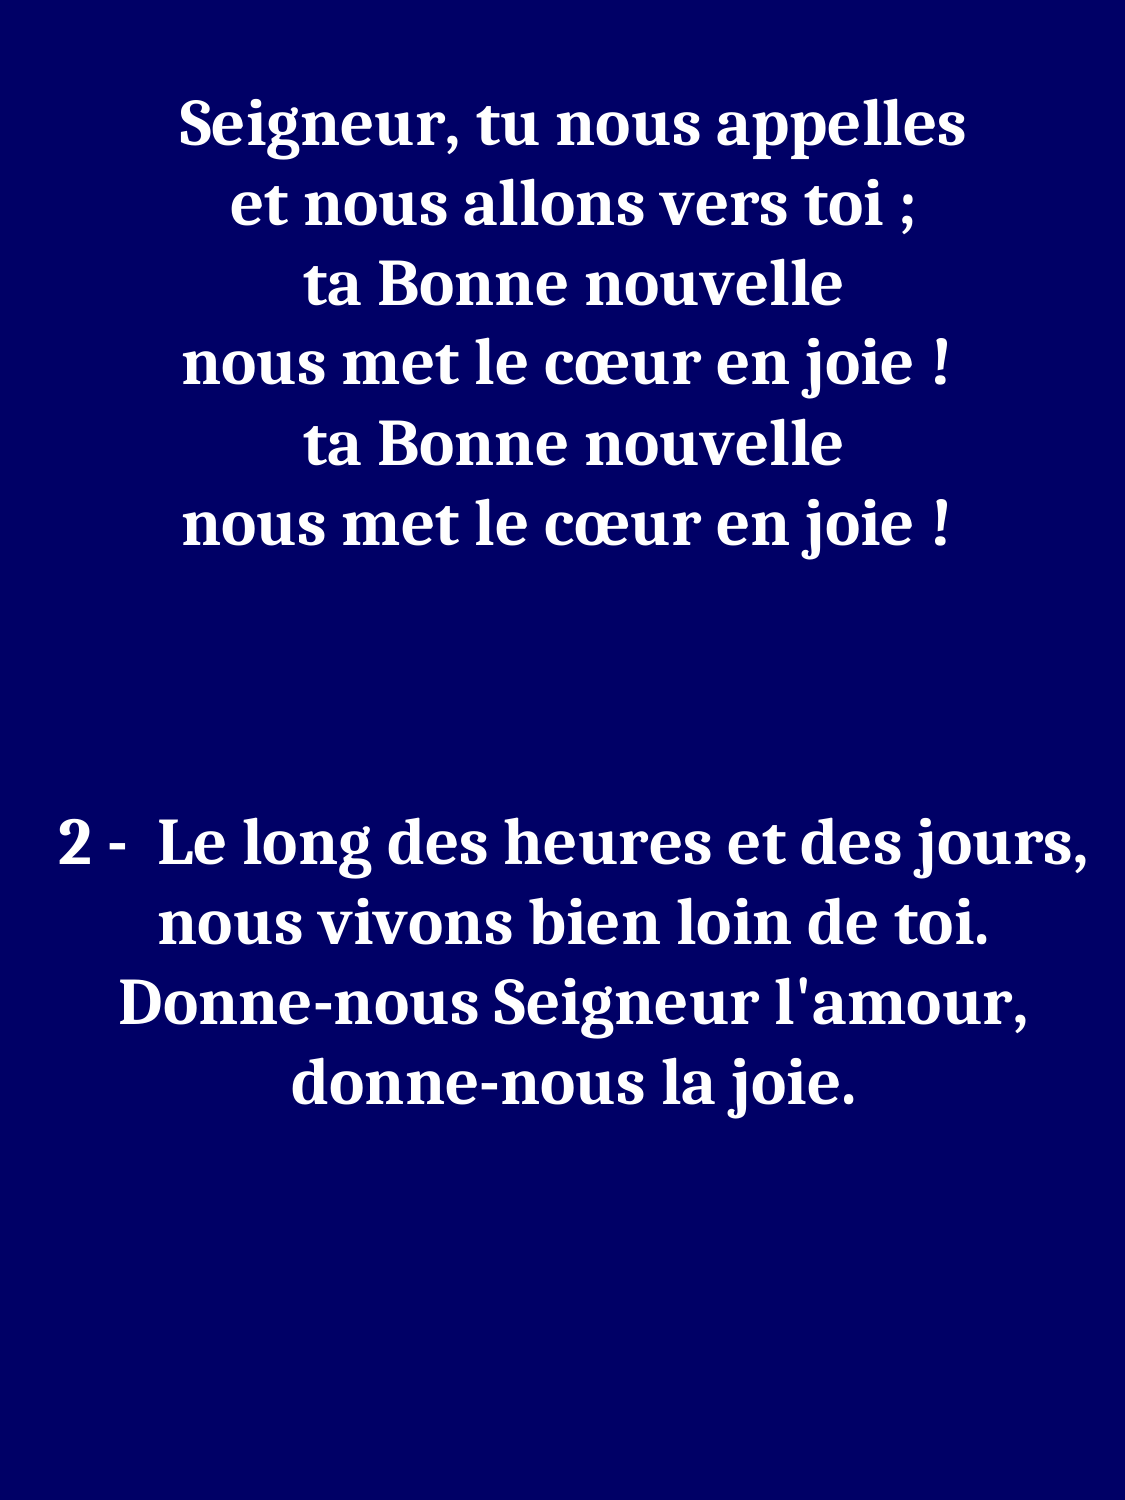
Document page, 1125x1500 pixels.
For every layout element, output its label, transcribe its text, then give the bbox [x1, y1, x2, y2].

text_box Seigneur, tu nous appelles et nous allons vers toi ; ta Bonne nouvelle nous met le cœur en joie ! ta Bonne nouvelle nous met le cœur en joie ! 2 - Le long des heures et des jours, nous vivons bien loin de toi. Donne-nous Seigneur l'amour, donne-nous la joie. [11, 70, 1125, 1346]
